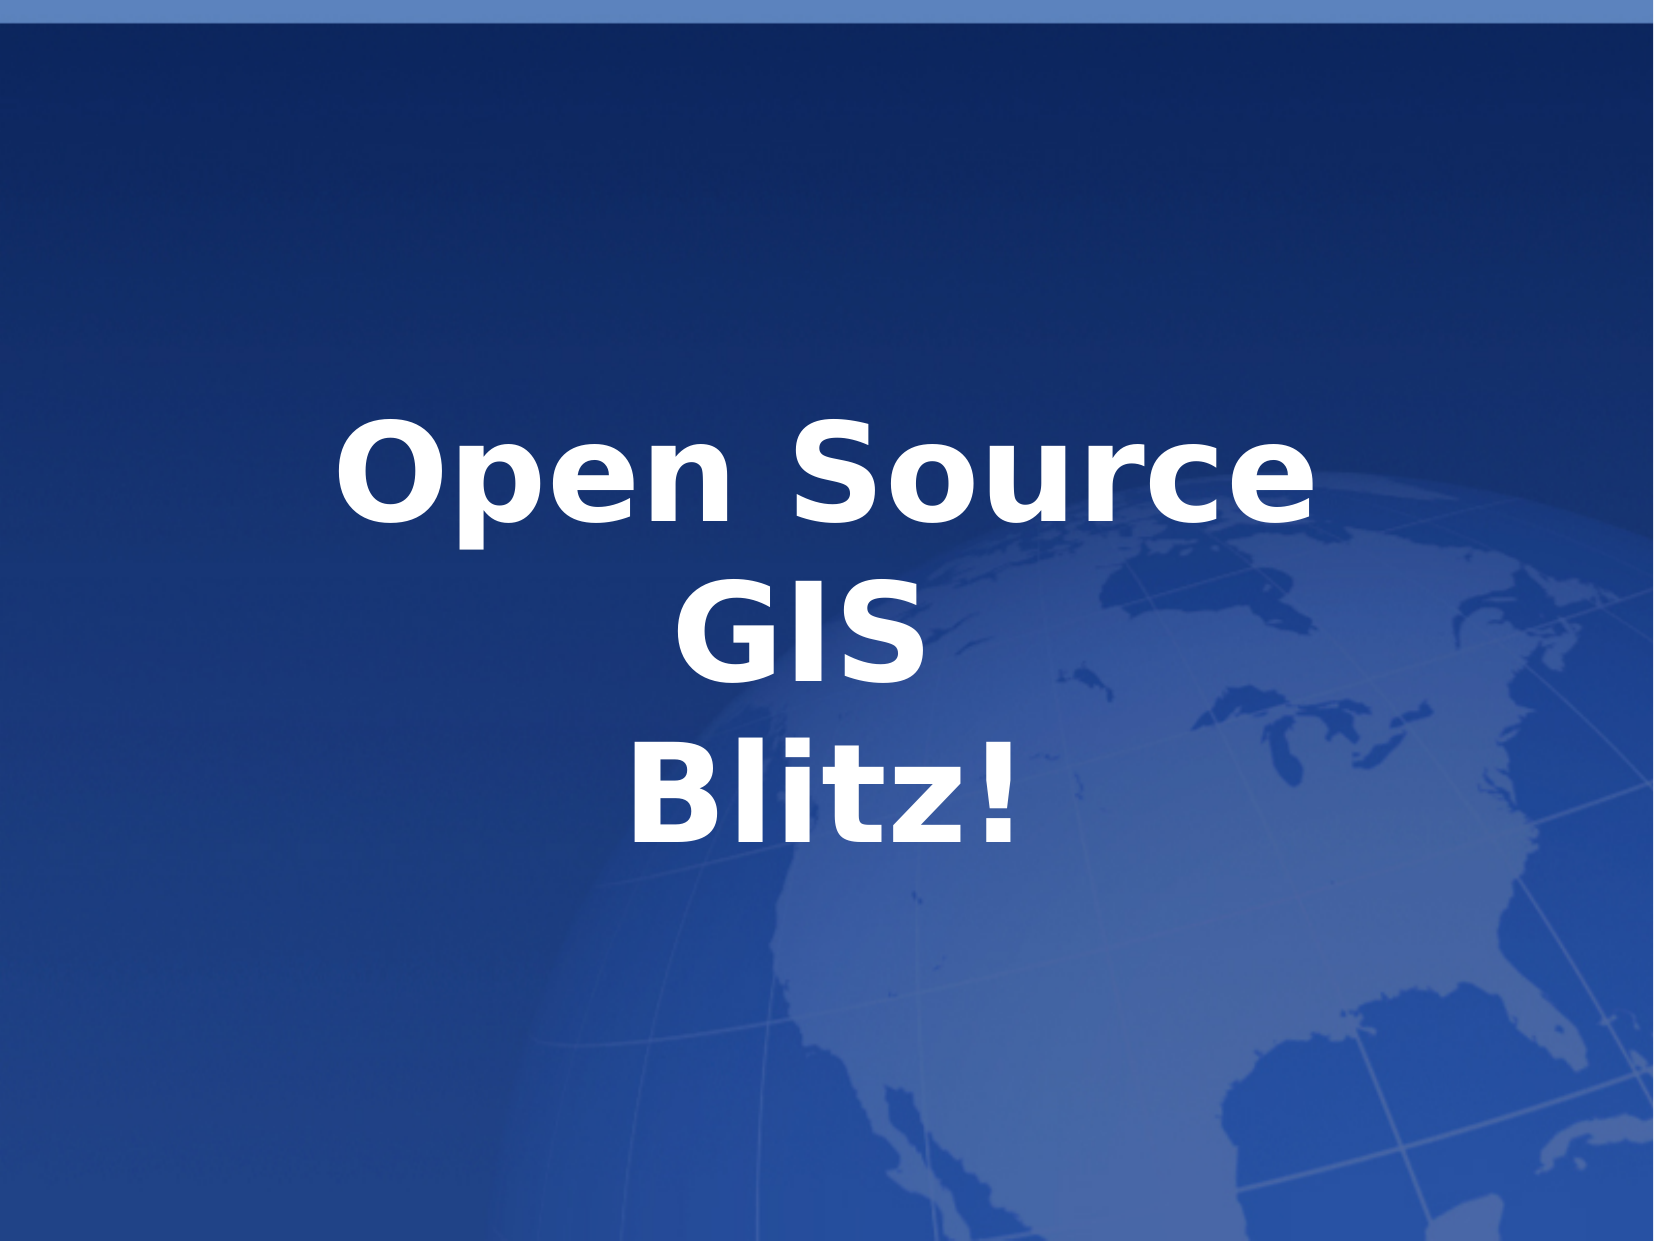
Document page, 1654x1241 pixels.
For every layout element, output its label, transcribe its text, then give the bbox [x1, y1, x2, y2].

text_box Open Source GIS Blitz! [82, 290, 1571, 1109]
picture [0, 0, 1654, 1241]
